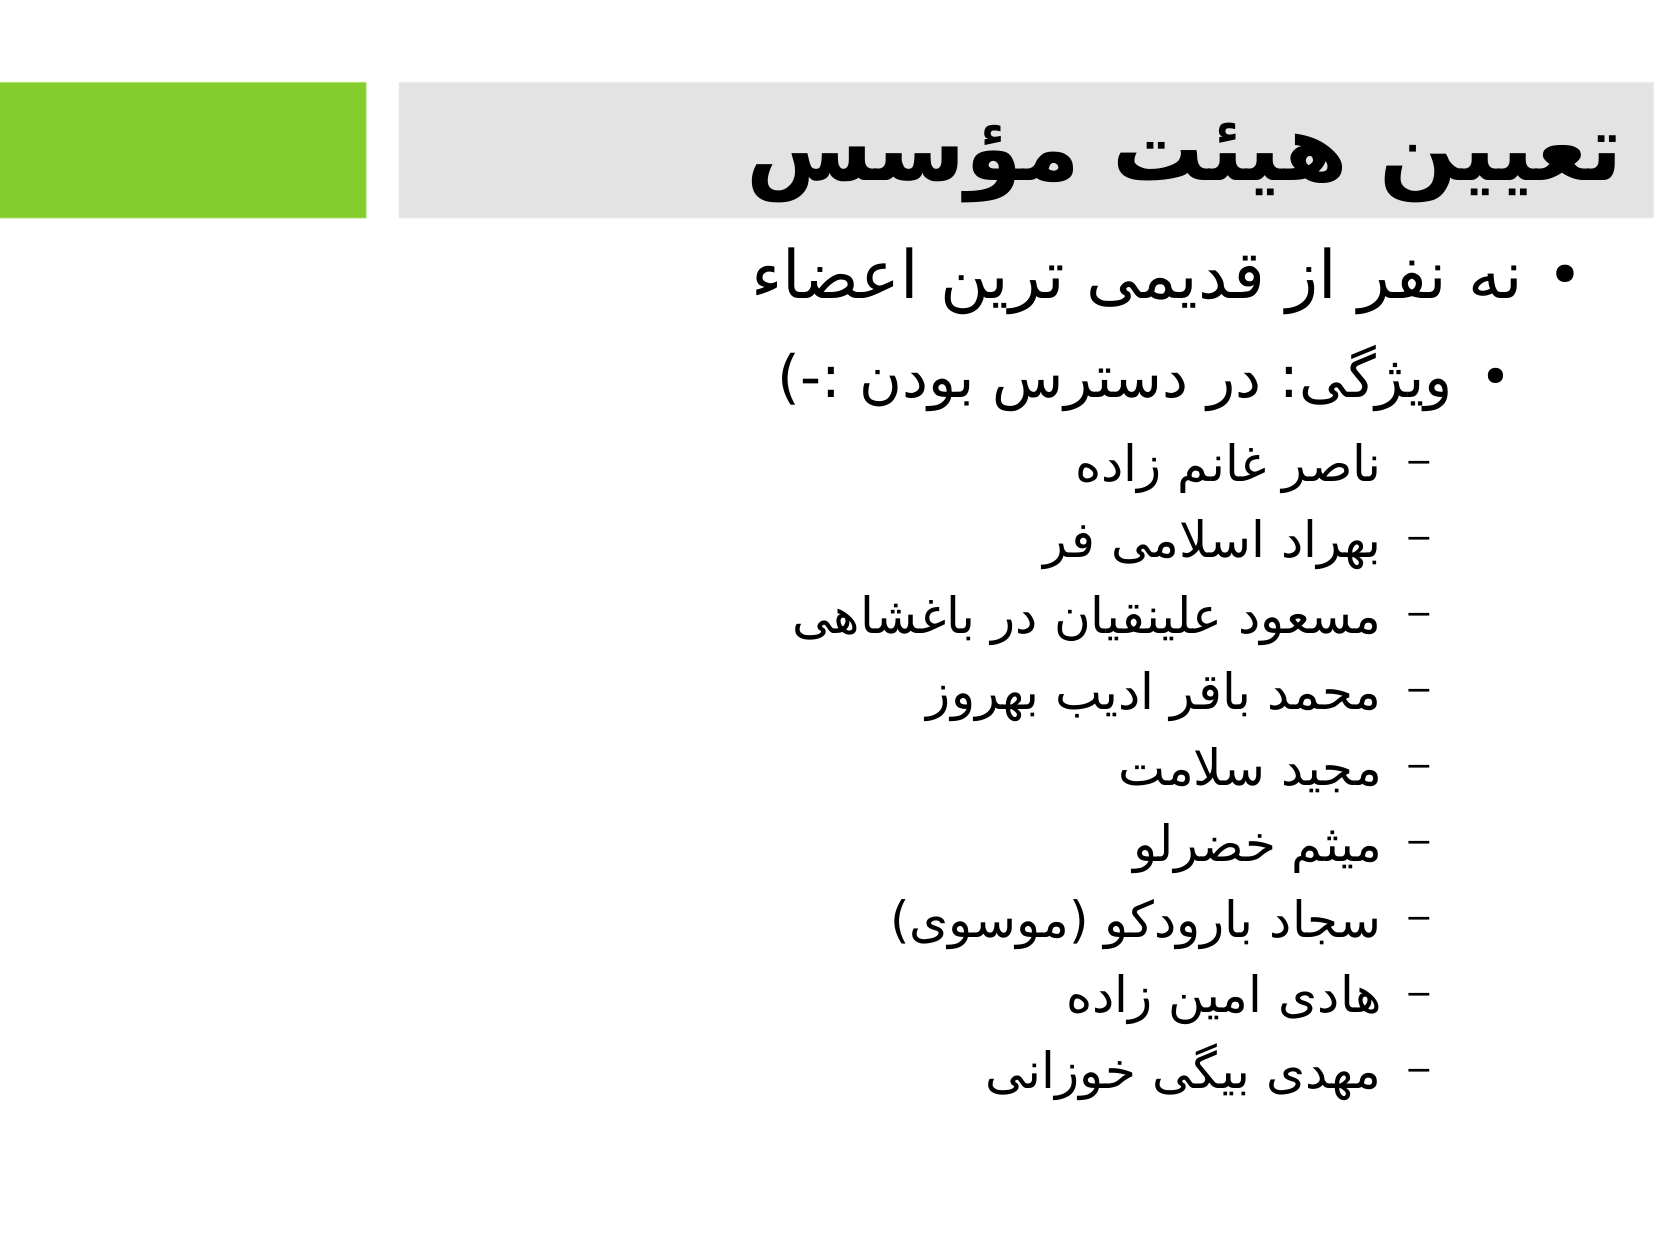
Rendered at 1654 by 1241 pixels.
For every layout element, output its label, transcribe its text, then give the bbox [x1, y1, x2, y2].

list نه نفر از قدیمی ترین اعضاء ویژگی: در دسترس بودن :-) ناصر غانم زاده بهراد اسلامی فر مسعود علینقیان در باغشاهی محمد باقر ادیب بهروز مجید سلامت میثم خضرلو سجاد بارودکو (موسوی) هادی امین زاده مهدی بیگی خوزانی [82, 236, 1595, 1211]
picture [0, 0, 1654, 1241]
title تعیین هیئت مؤسس [313, 73, 1625, 223]
